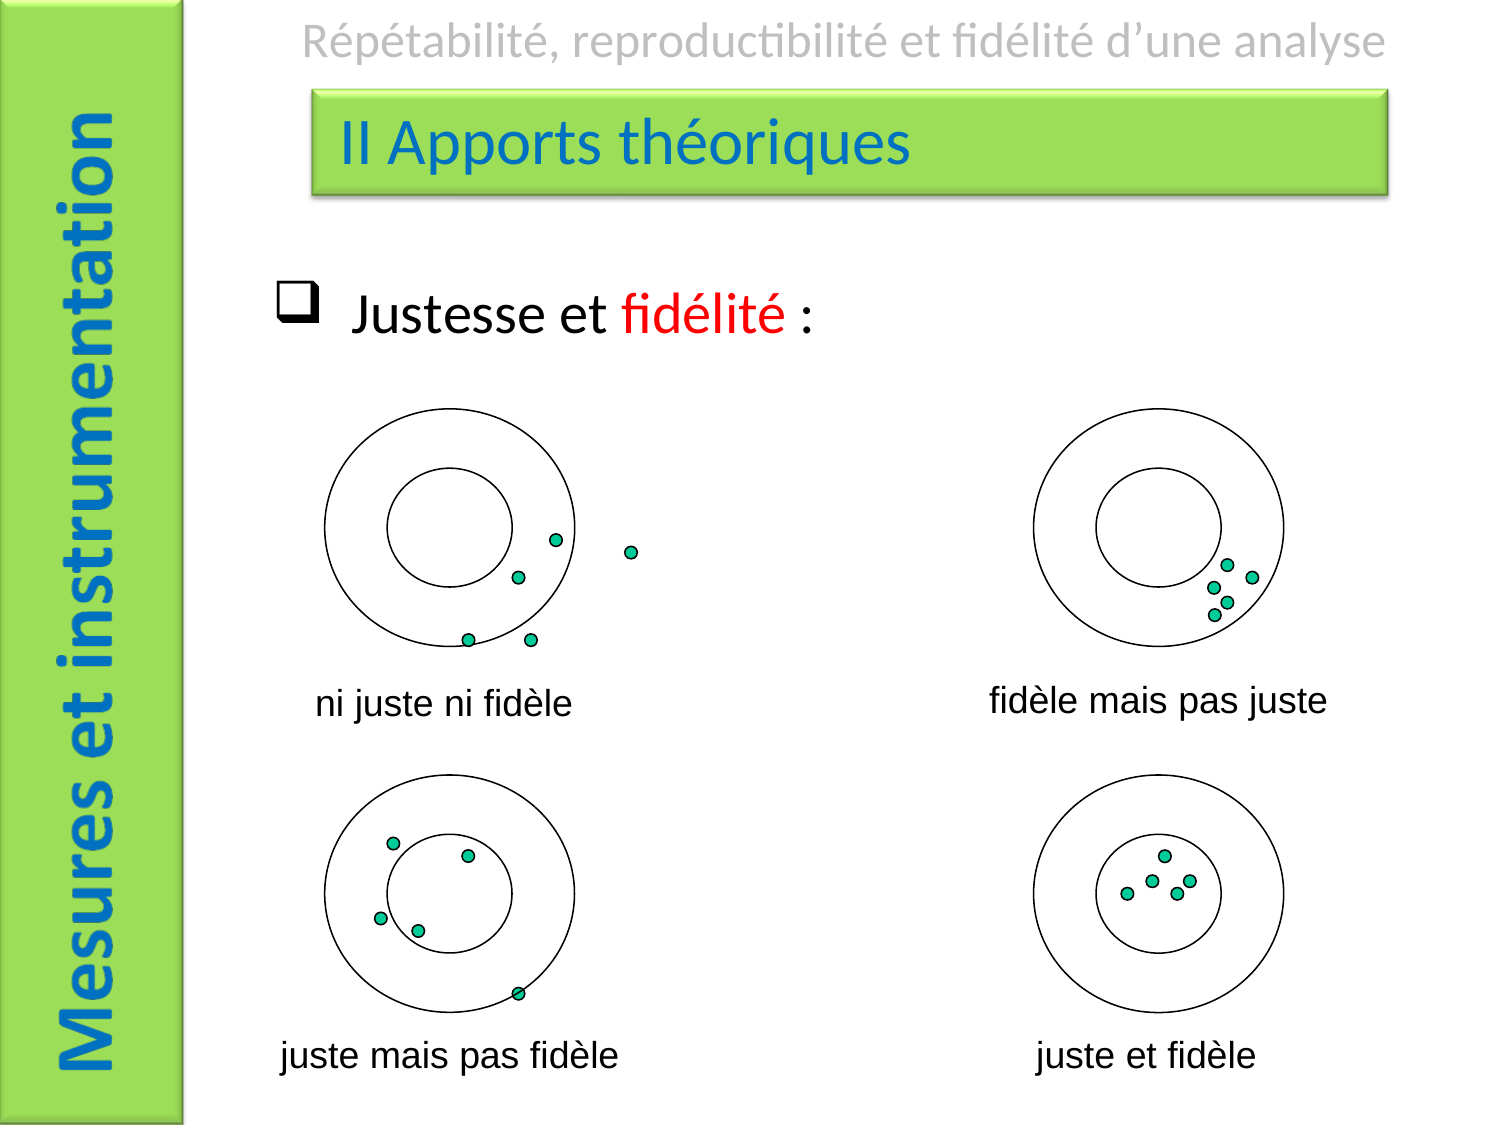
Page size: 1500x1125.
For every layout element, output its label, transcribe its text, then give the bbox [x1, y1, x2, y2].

text_box juste mais pas fidèle [265, 1023, 716, 1084]
text_box fidèle mais pas juste [974, 668, 1388, 730]
text_box juste et fidèle [1021, 1023, 1282, 1084]
picture [0, 0, 192, 1125]
text_box ni juste ni fidèle [300, 671, 688, 732]
text_box II Apports théoriques [324, 90, 1388, 186]
picture [303, 84, 1397, 209]
text_box Justesse et fidélité : [183, 267, 1500, 339]
text_box Répétabilité, reproductibilité et fidélité d’une analyse [206, 0, 1483, 76]
